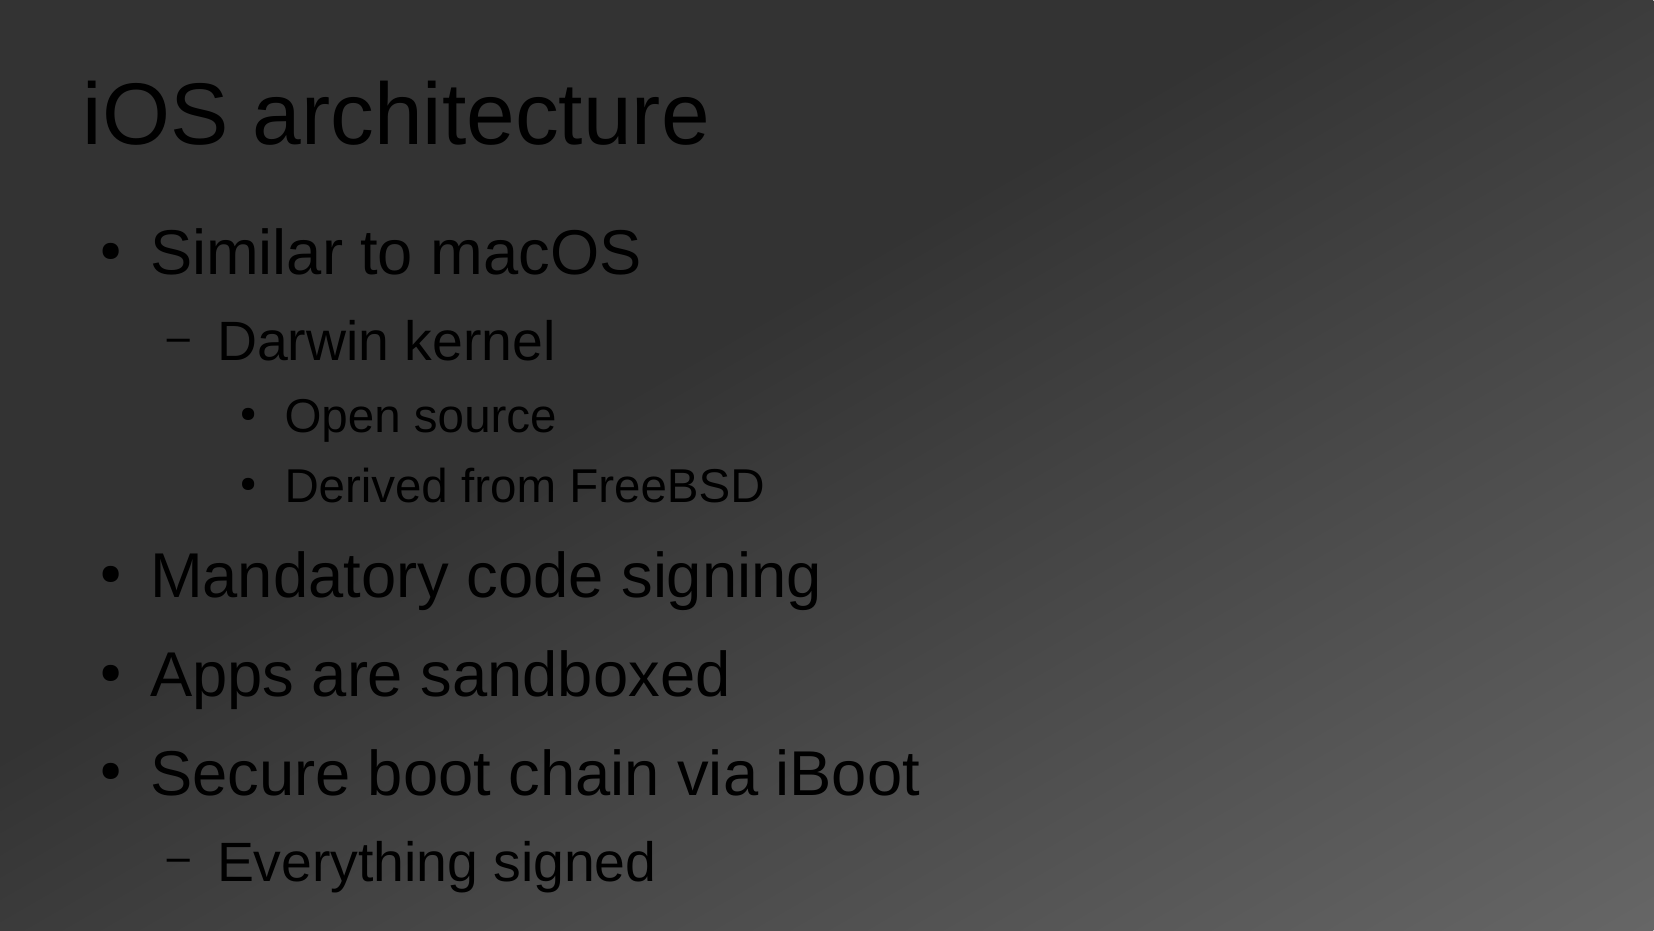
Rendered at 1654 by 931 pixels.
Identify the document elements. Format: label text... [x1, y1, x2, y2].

title iOS architecture [82, 37, 1571, 193]
list Similar to macOS Darwin kernel Open source Derived from FreeBSD Mandatory code signing Apps are sandboxed Secure boot chain via iBoot Everything signed [82, 217, 1571, 901]
